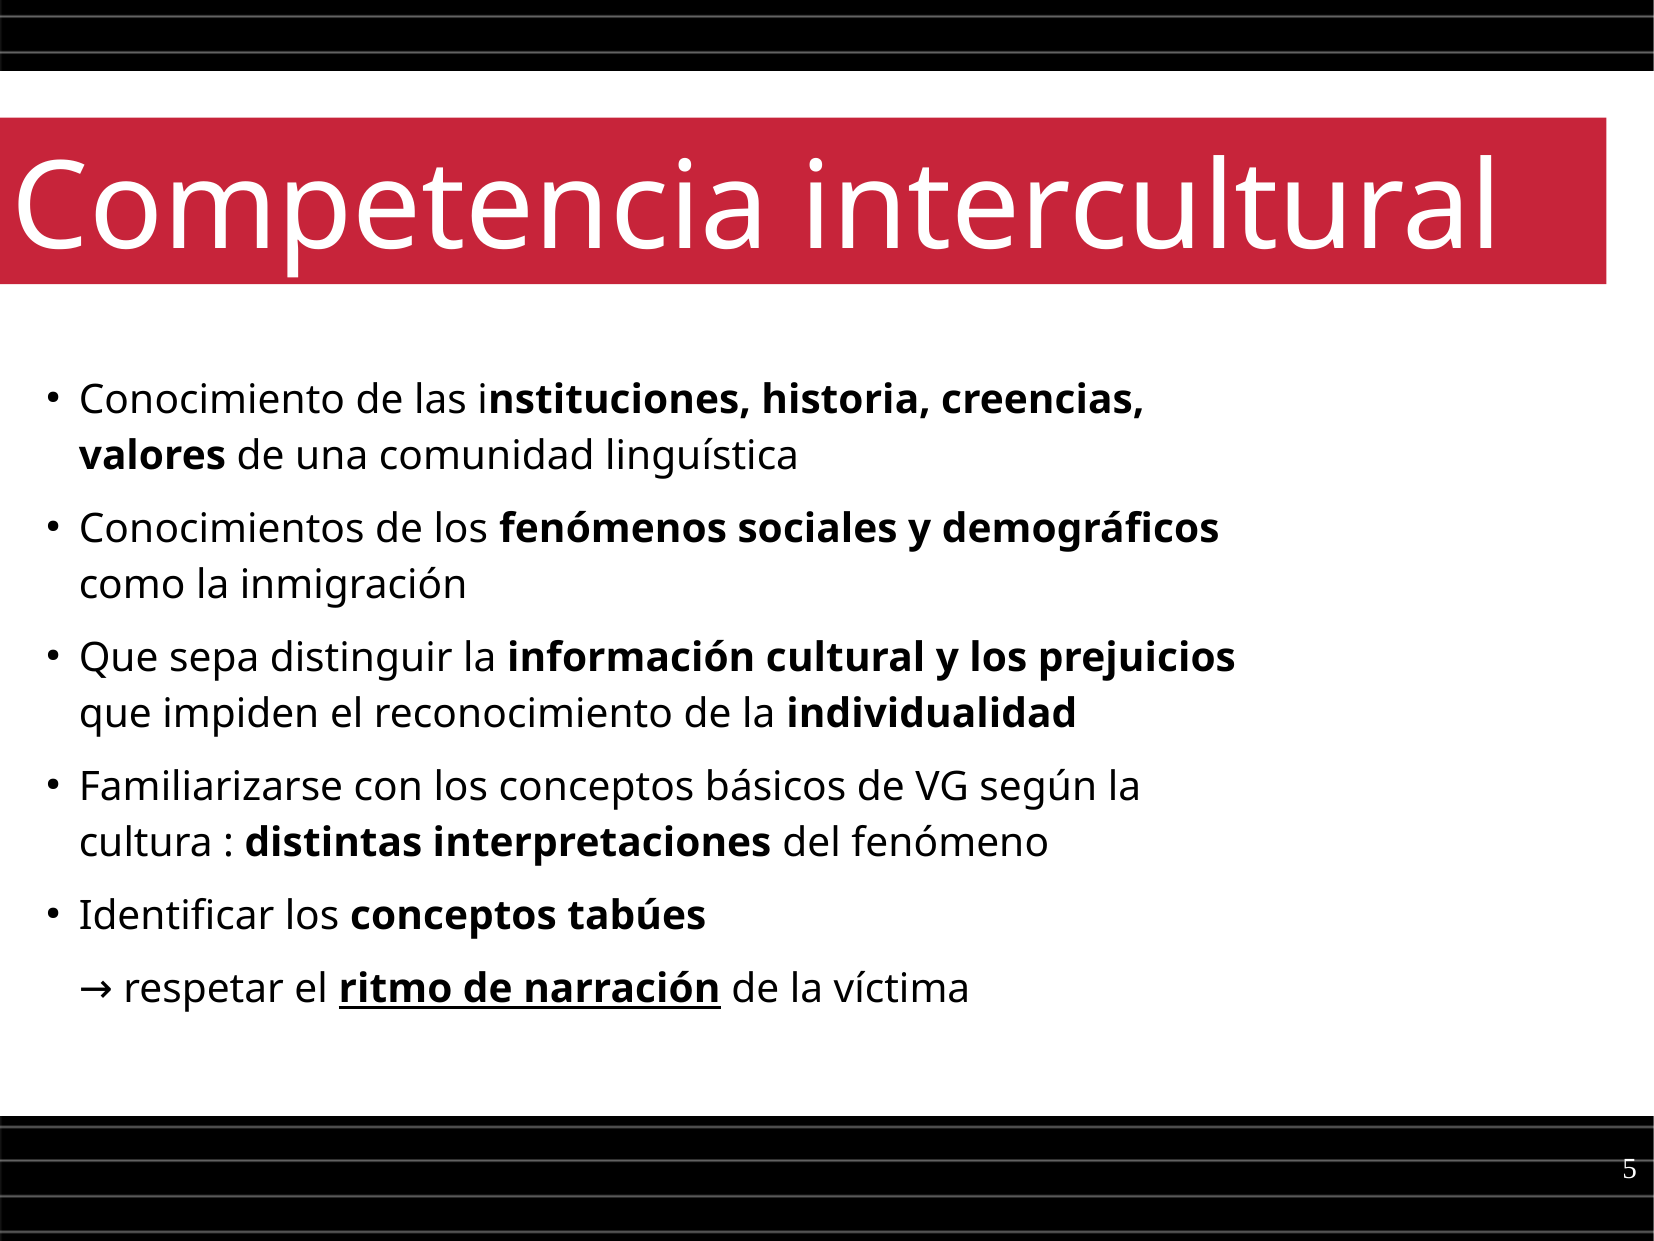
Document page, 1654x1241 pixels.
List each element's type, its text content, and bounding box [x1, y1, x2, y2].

title Competencia intercultural [0, 129, 1607, 273]
list Conocimiento de las instituciones, historia, creencias, valores de una comunidad linguística Conocimientos de los fenómenos sociales y demográficos como la inmigración Que sepa distinguir la información cultural y los prejuicios que impiden el reconocimiento de la individualidad Familiarizarse con los conceptos básicos de VG según la cultura : distintas interpretaciones del fenómeno Identificar los conceptos tabúes → respetar el ritmo de narración de la víctima [35, 370, 1241, 1028]
picture [0, 1116, 1654, 1241]
picture [0, 0, 1654, 71]
